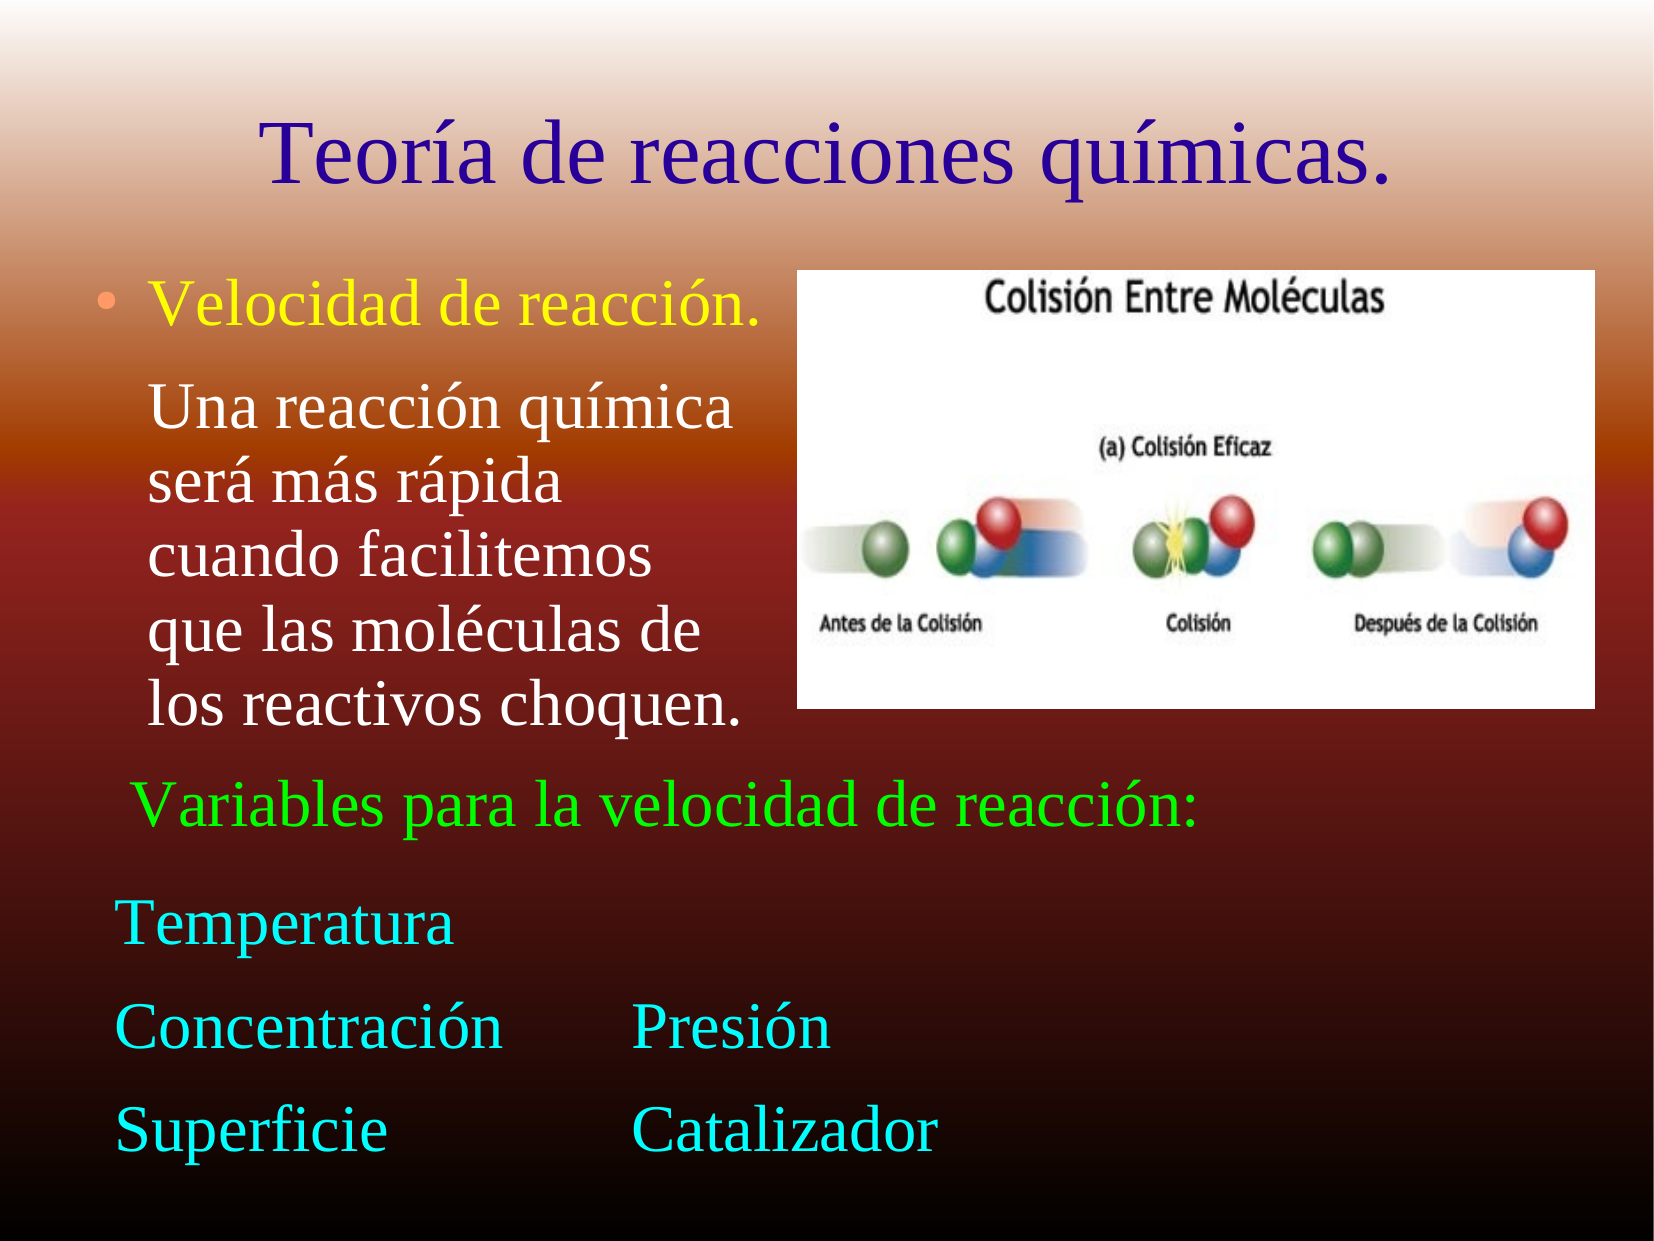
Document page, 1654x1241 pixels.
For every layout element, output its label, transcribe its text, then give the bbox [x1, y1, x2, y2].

title Teoría de reacciones químicas. [82, 49, 1571, 257]
text_box Variables para la velocidad de reacción: [59, 767, 1267, 916]
picture [0, 0, 1654, 1241]
list Velocidad de reacción. Una reacción química será más rápida cuando facilitemos que las moléculas de los reactivos choquen. [76, 265, 768, 740]
text_box Temperatura Concentración Presión Superficie Catalizador [43, 885, 1654, 1167]
